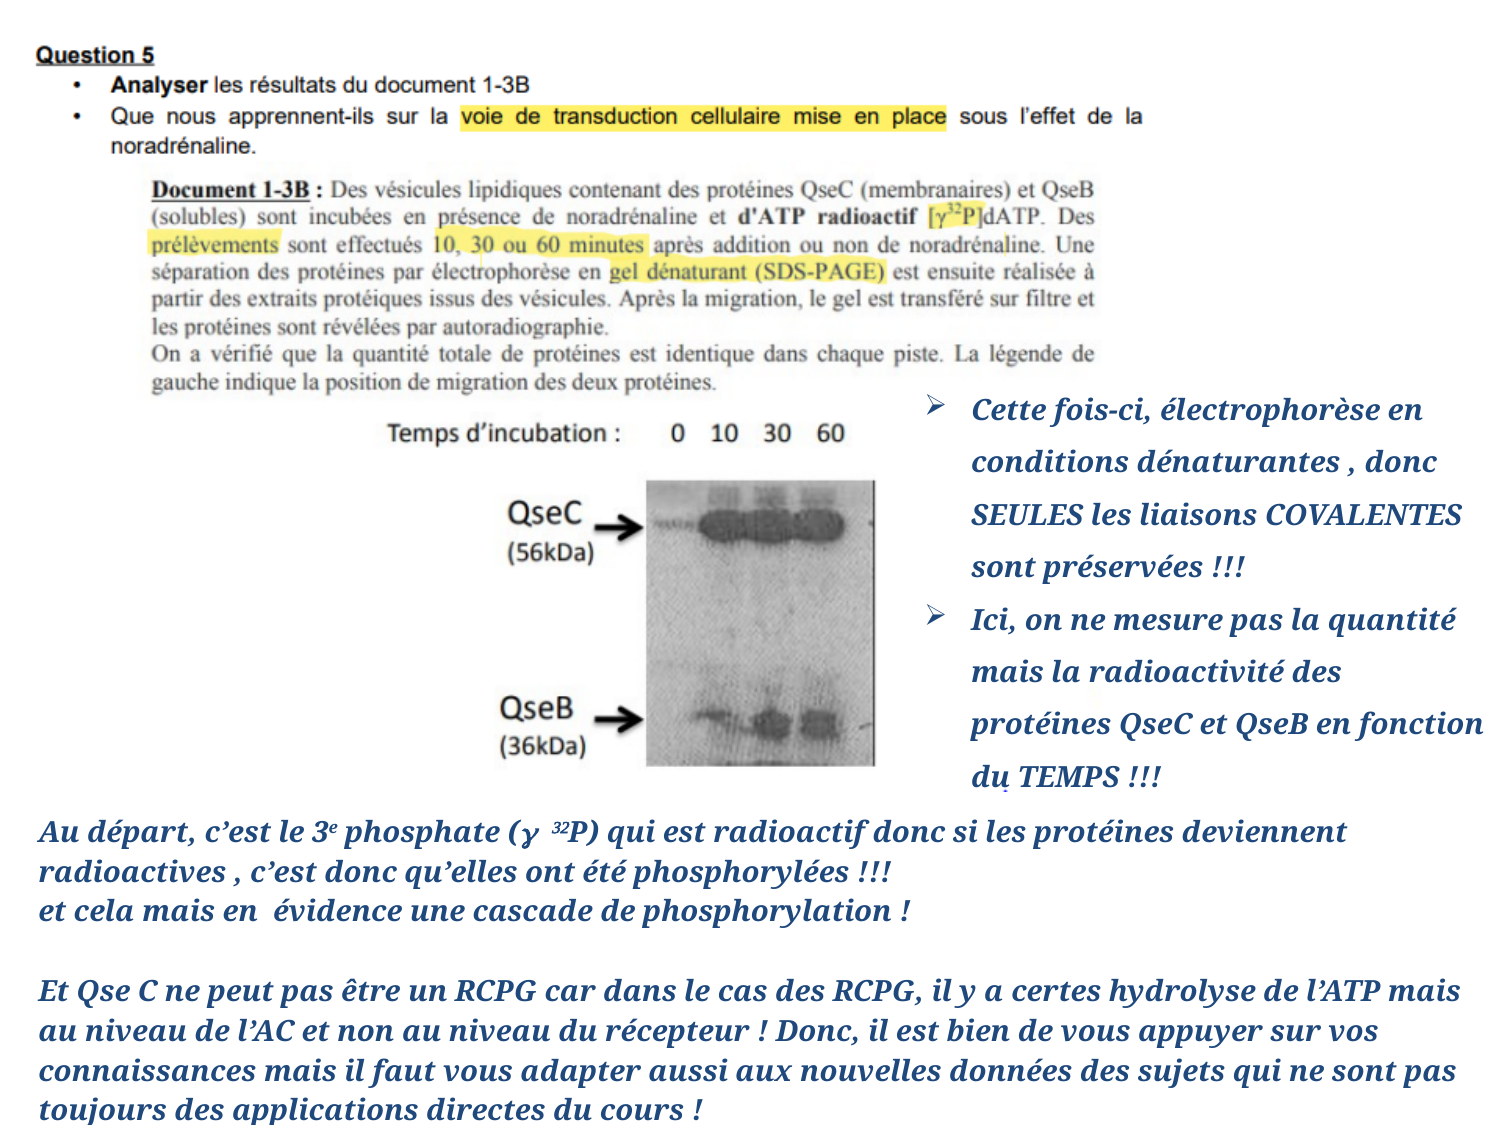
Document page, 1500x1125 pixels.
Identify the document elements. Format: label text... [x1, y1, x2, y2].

text_box Cette fois-ci, électrophorèse en conditions dénaturantes , donc SEULES les liaisons COVALENTES sont préservées !!! Ici, on ne mesure pas la quantité mais la radioactivité des protéines QseC et QseB en fonction du TEMPS !!! [909, 366, 1500, 803]
text_box Au départ, c’est le 3e phosphate (g 32P) qui est radioactif donc si les protéines deviennent radioactives , c’est donc qu’elles ont été phosphorylées !!! et cela mais en évidence une cascade de phosphorylation ! Et Qse C ne peut pas être un RCPG car dans le cas des RCPG, il y a certes hydrolyse de l’ATP mais au niveau de l’AC et non au niveau du récepteur ! Donc, il est bien de vous appuyer sur vos connaissances mais il faut vous adapter aussi aux nouvelles données des sujets qui ne sont pas toujours des applications directes du cours ! [23, 803, 1500, 1088]
picture [27, 35, 1158, 792]
